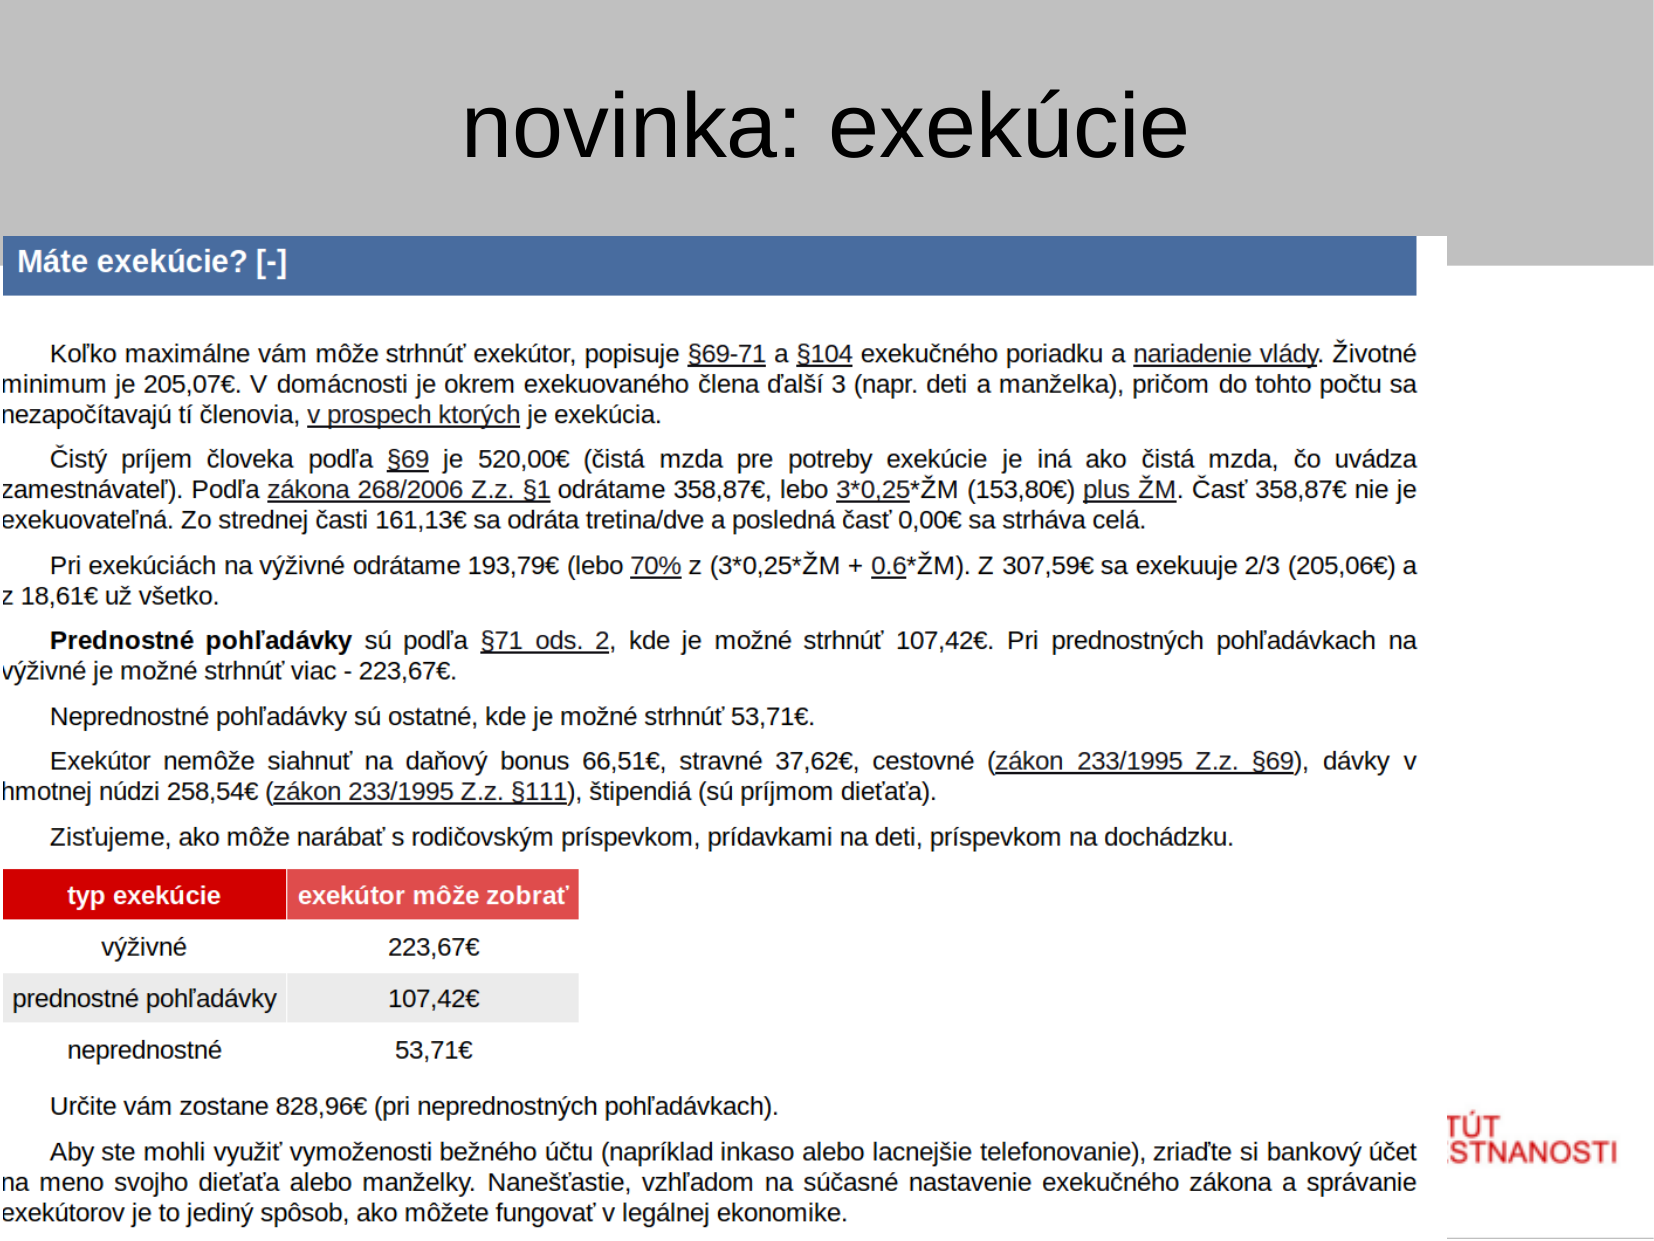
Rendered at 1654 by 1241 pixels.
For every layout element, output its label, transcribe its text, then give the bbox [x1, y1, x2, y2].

title novinka: exekúcie [88, 29, 1565, 237]
picture [3, 236, 1654, 1241]
